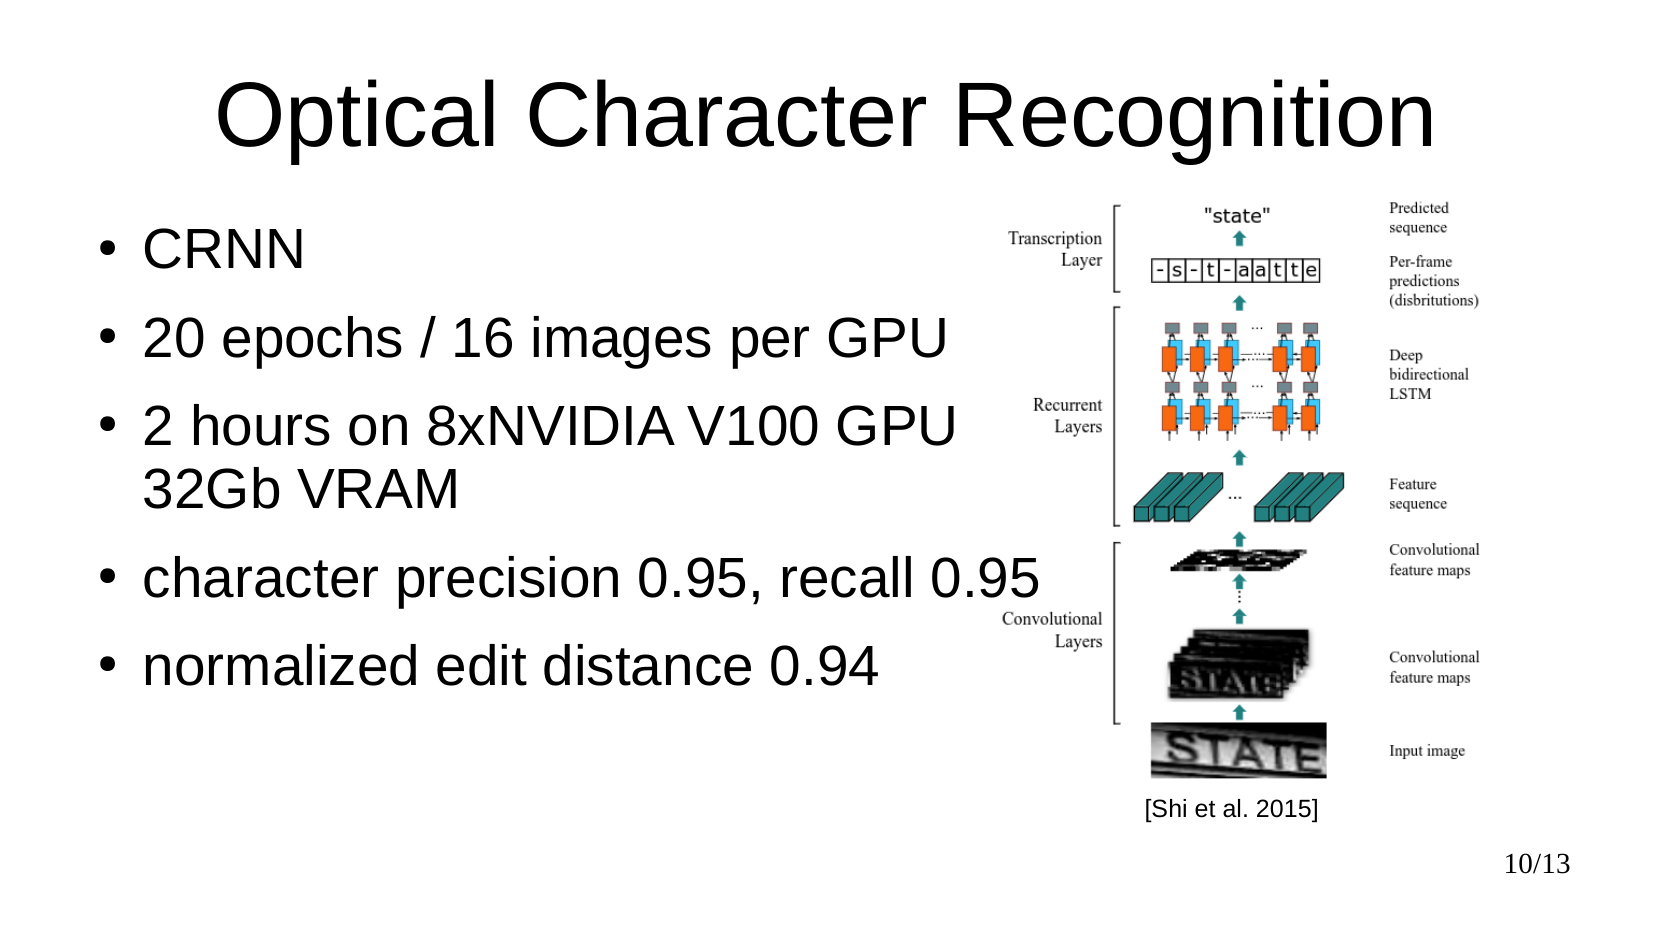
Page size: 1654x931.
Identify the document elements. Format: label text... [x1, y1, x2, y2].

title Optical Character Recognition [82, 37, 1571, 193]
picture [979, 193, 1515, 787]
text_box [Shi et al. 2015] [1129, 786, 1335, 830]
list CRNN 20 epochs / 16 images per GPU 2 hours on 8xNVIDIA V100 GPU 32Gb VRAM character precision 0.95, recall 0.95 normalized edit distance 0.94 [82, 217, 1051, 758]
